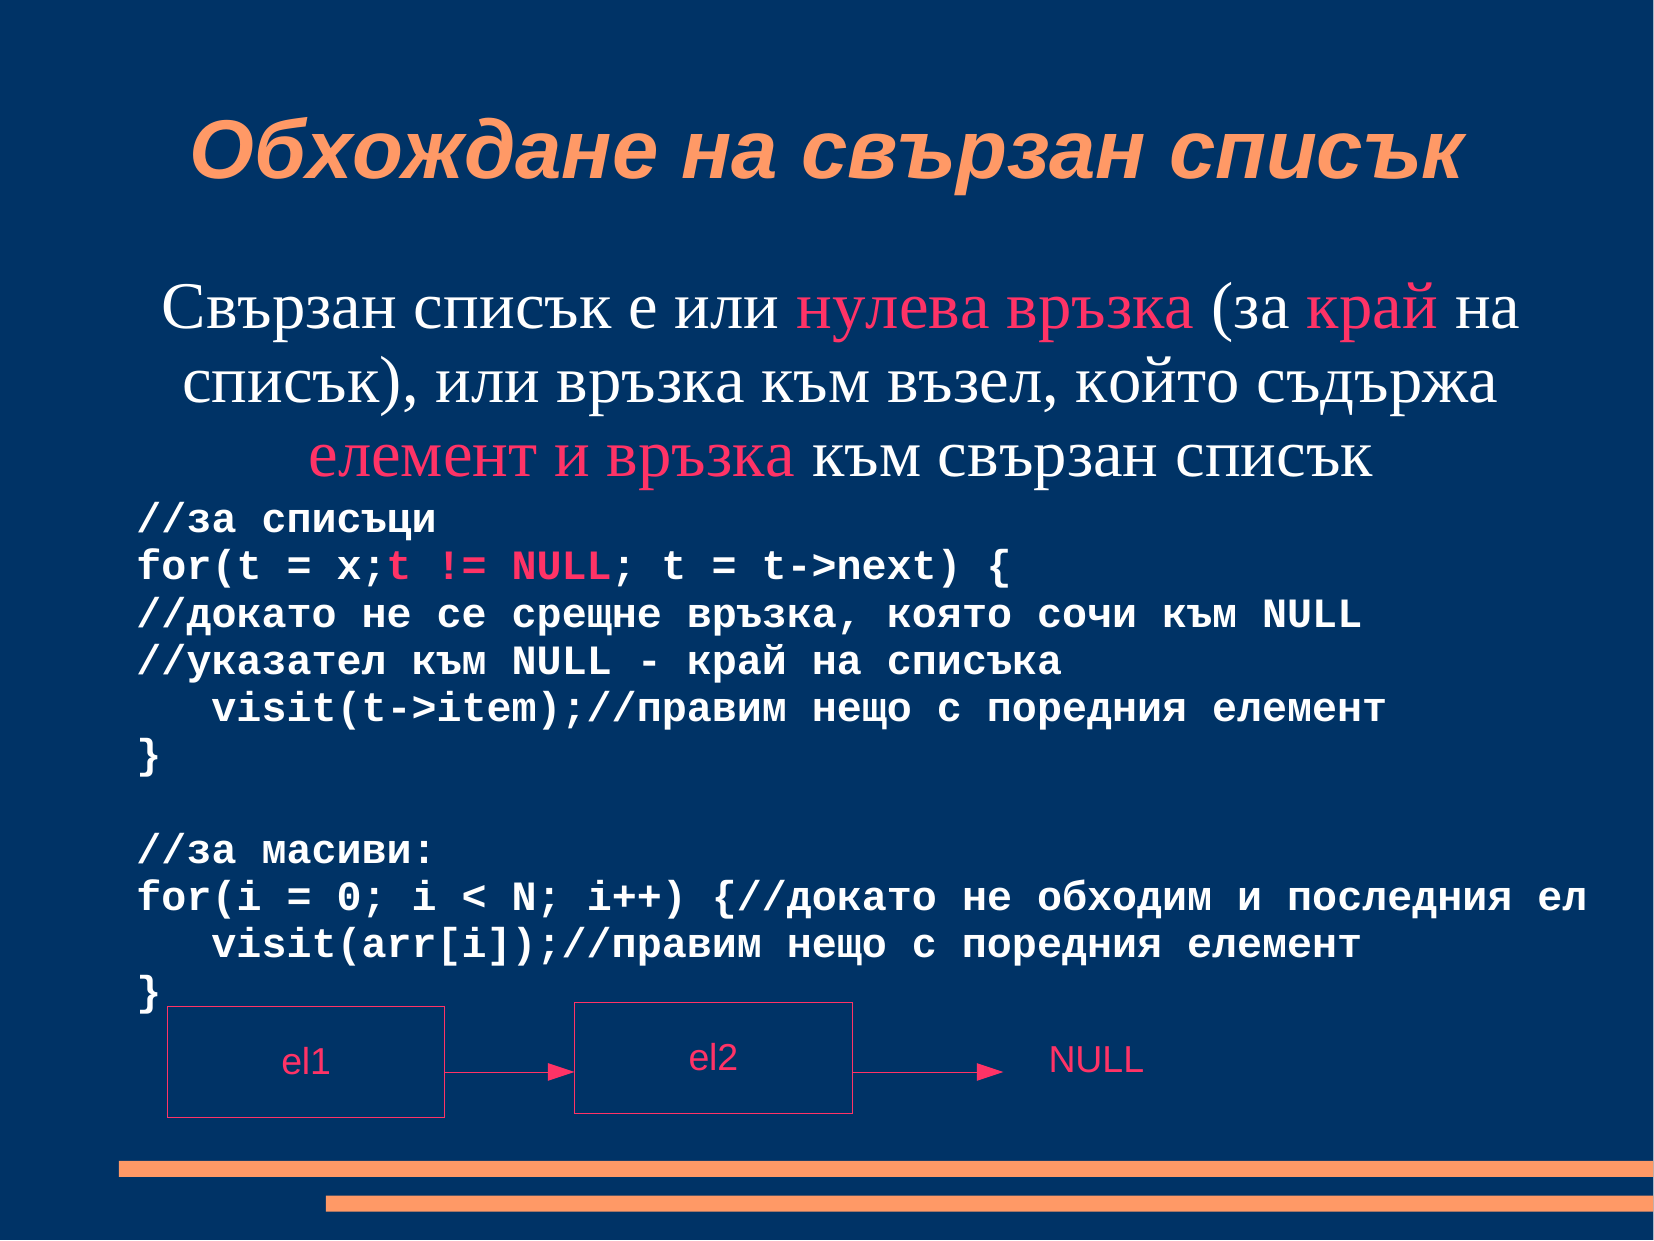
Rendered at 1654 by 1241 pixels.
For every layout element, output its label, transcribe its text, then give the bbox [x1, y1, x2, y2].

subtitle Свързан списък е или нулева връзка (за край на списък), или връзка към възел, който съдържа елемент и връзка към свързан списък [121, 257, 1561, 490]
text_box NULL [1003, 1031, 1190, 1115]
text_box el1 [167, 1031, 445, 1118]
text_box el2 [574, 1031, 853, 1114]
title Обхождане на свързан списък [121, 46, 1534, 254]
text_box //за списъци for(t = x;t != NULL; t = t->next) { //докато не се срещне връзка, която сочи към NULL //указател към NULL - край на списъка visit(t->item);//правим нещо с поредния елемент } //за масиви: for(i = 0; i < N; i++) {//докато не обходим и последния ел visit(arr[i]);//правим нещо с поредния елемент } [121, 490, 1627, 1031]
